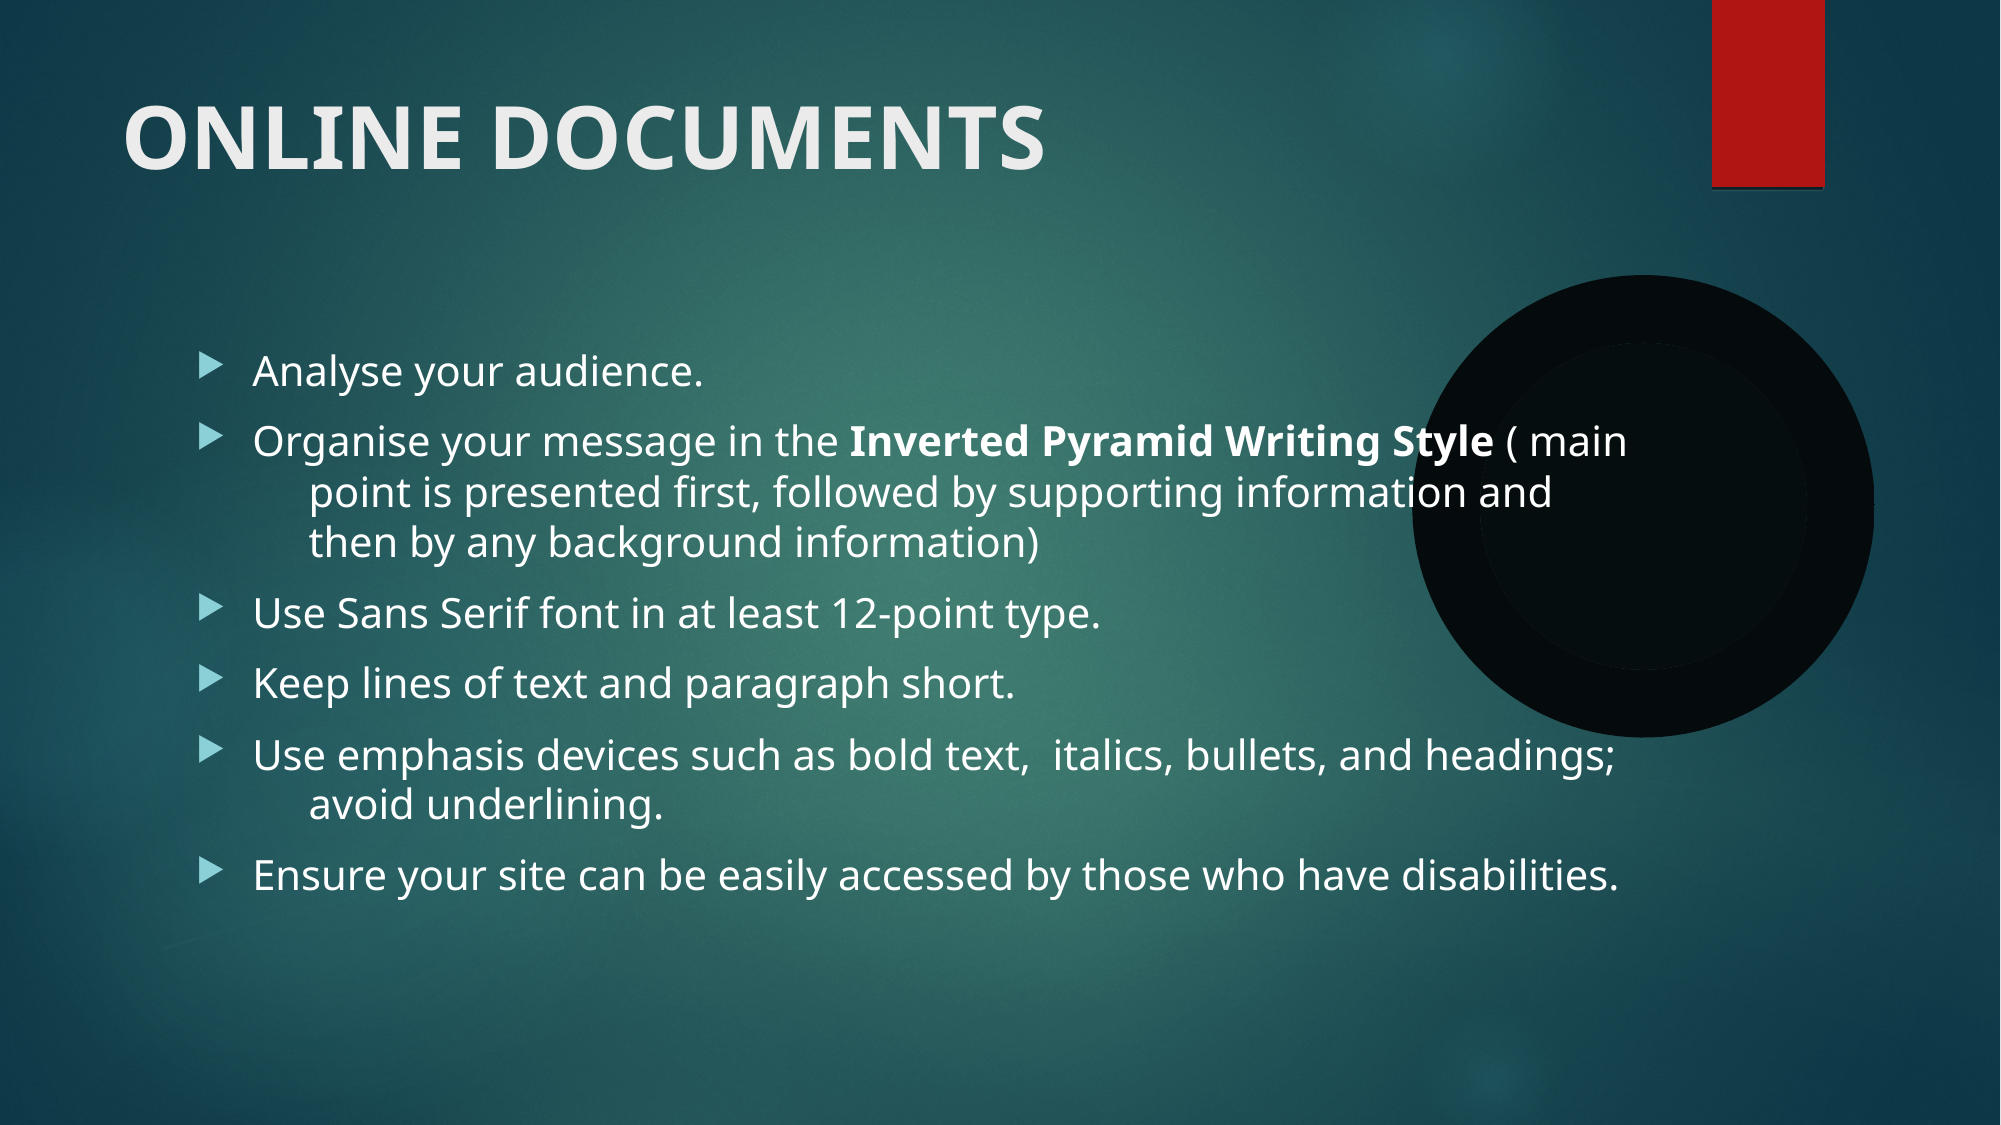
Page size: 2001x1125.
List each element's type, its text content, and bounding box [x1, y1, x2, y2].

title ONLINE DOCUMENTS [106, 74, 1649, 305]
list Analyse your audience. Organise your message in the Inverted Pyramid Writing Style ( main point is presented first, followed by supporting information and then by any background information) Use Sans Serif font in at least 12-point type. Keep lines of text and paragraph short. Use emphasis devices such as bold text, italics, bullets, and headings; avoid underlining. Ensure your site can be easily accessed by those who have disabilities. [181, 336, 1649, 1026]
